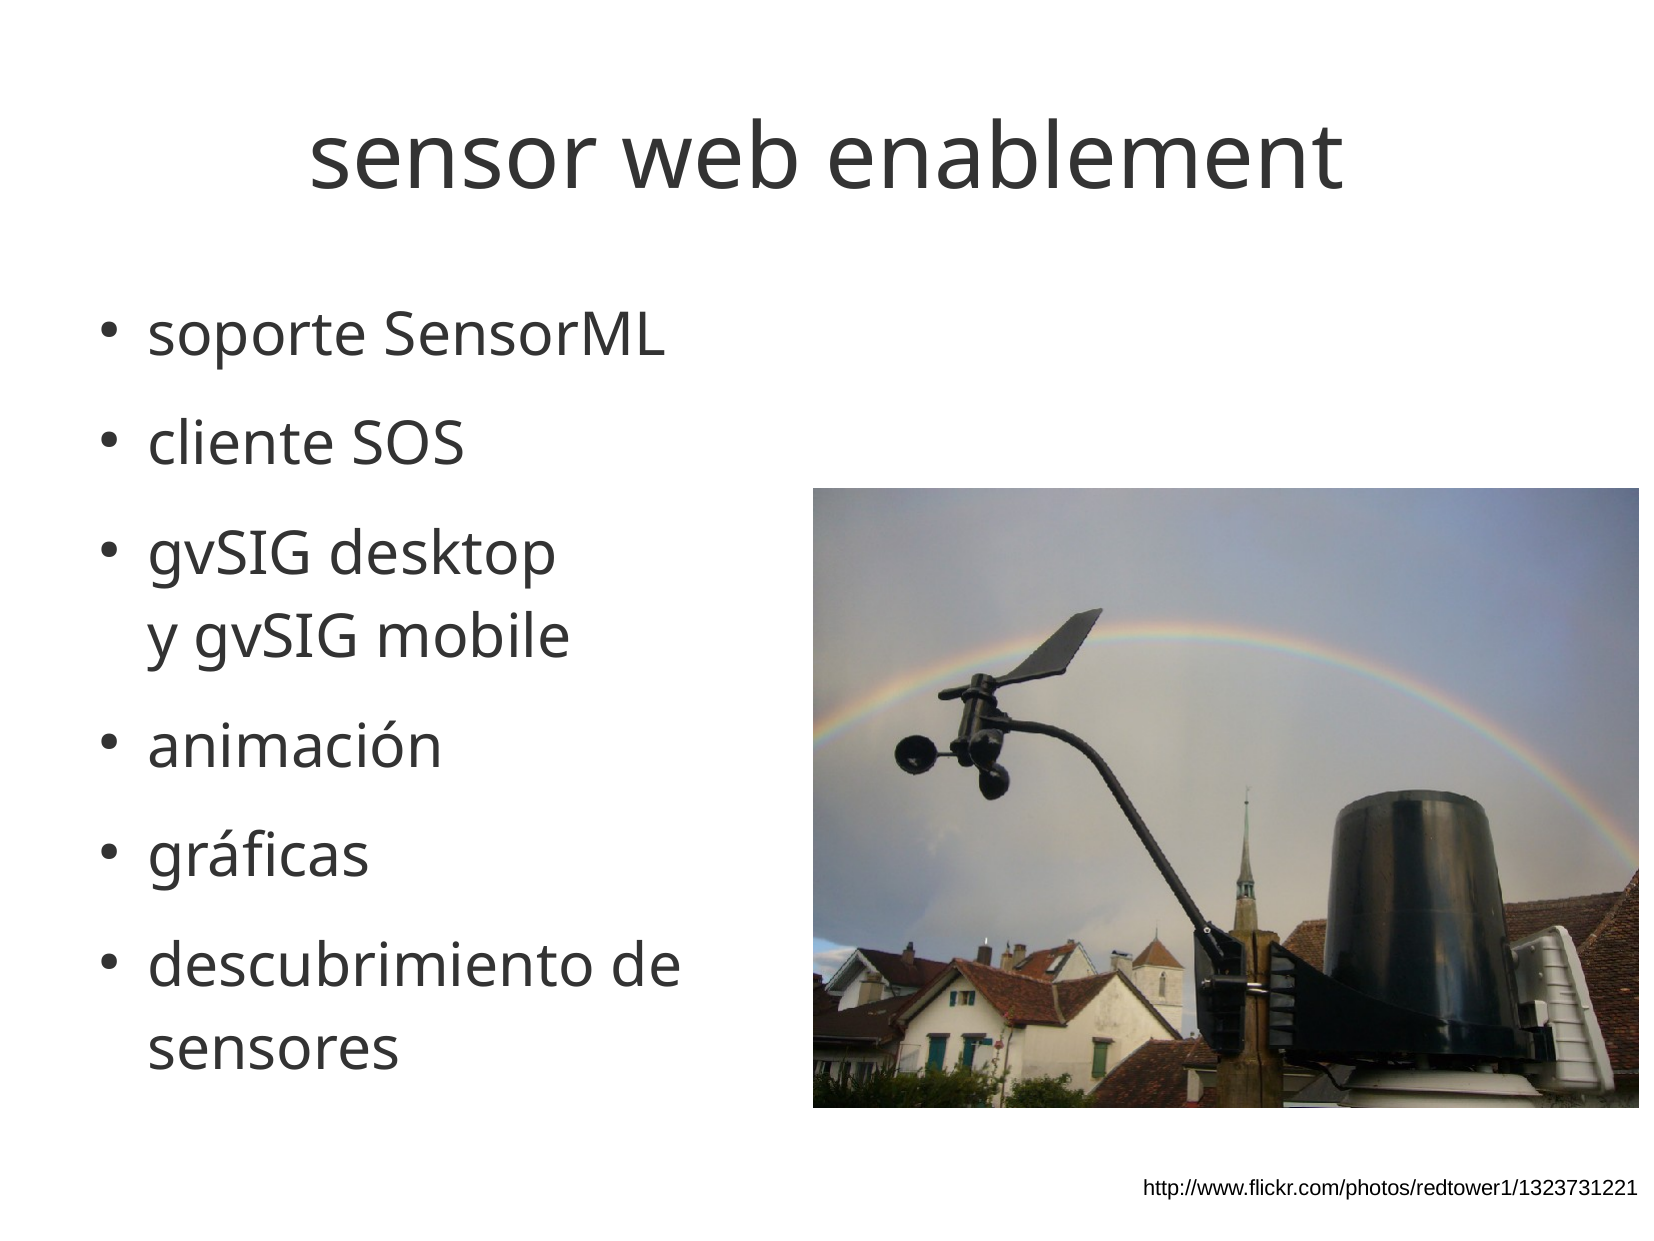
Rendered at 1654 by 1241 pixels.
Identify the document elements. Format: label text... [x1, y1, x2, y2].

picture [813, 488, 1639, 1108]
text_box http://www.flickr.com/photos/redtower1/1323731221 [1018, 1168, 1654, 1226]
title sensor web enablement [82, 49, 1571, 257]
list soporte SensorML cliente SOS gvSIG desktop y gvSIG mobile animación gráficas descubrimiento de sensores [82, 290, 1063, 1094]
